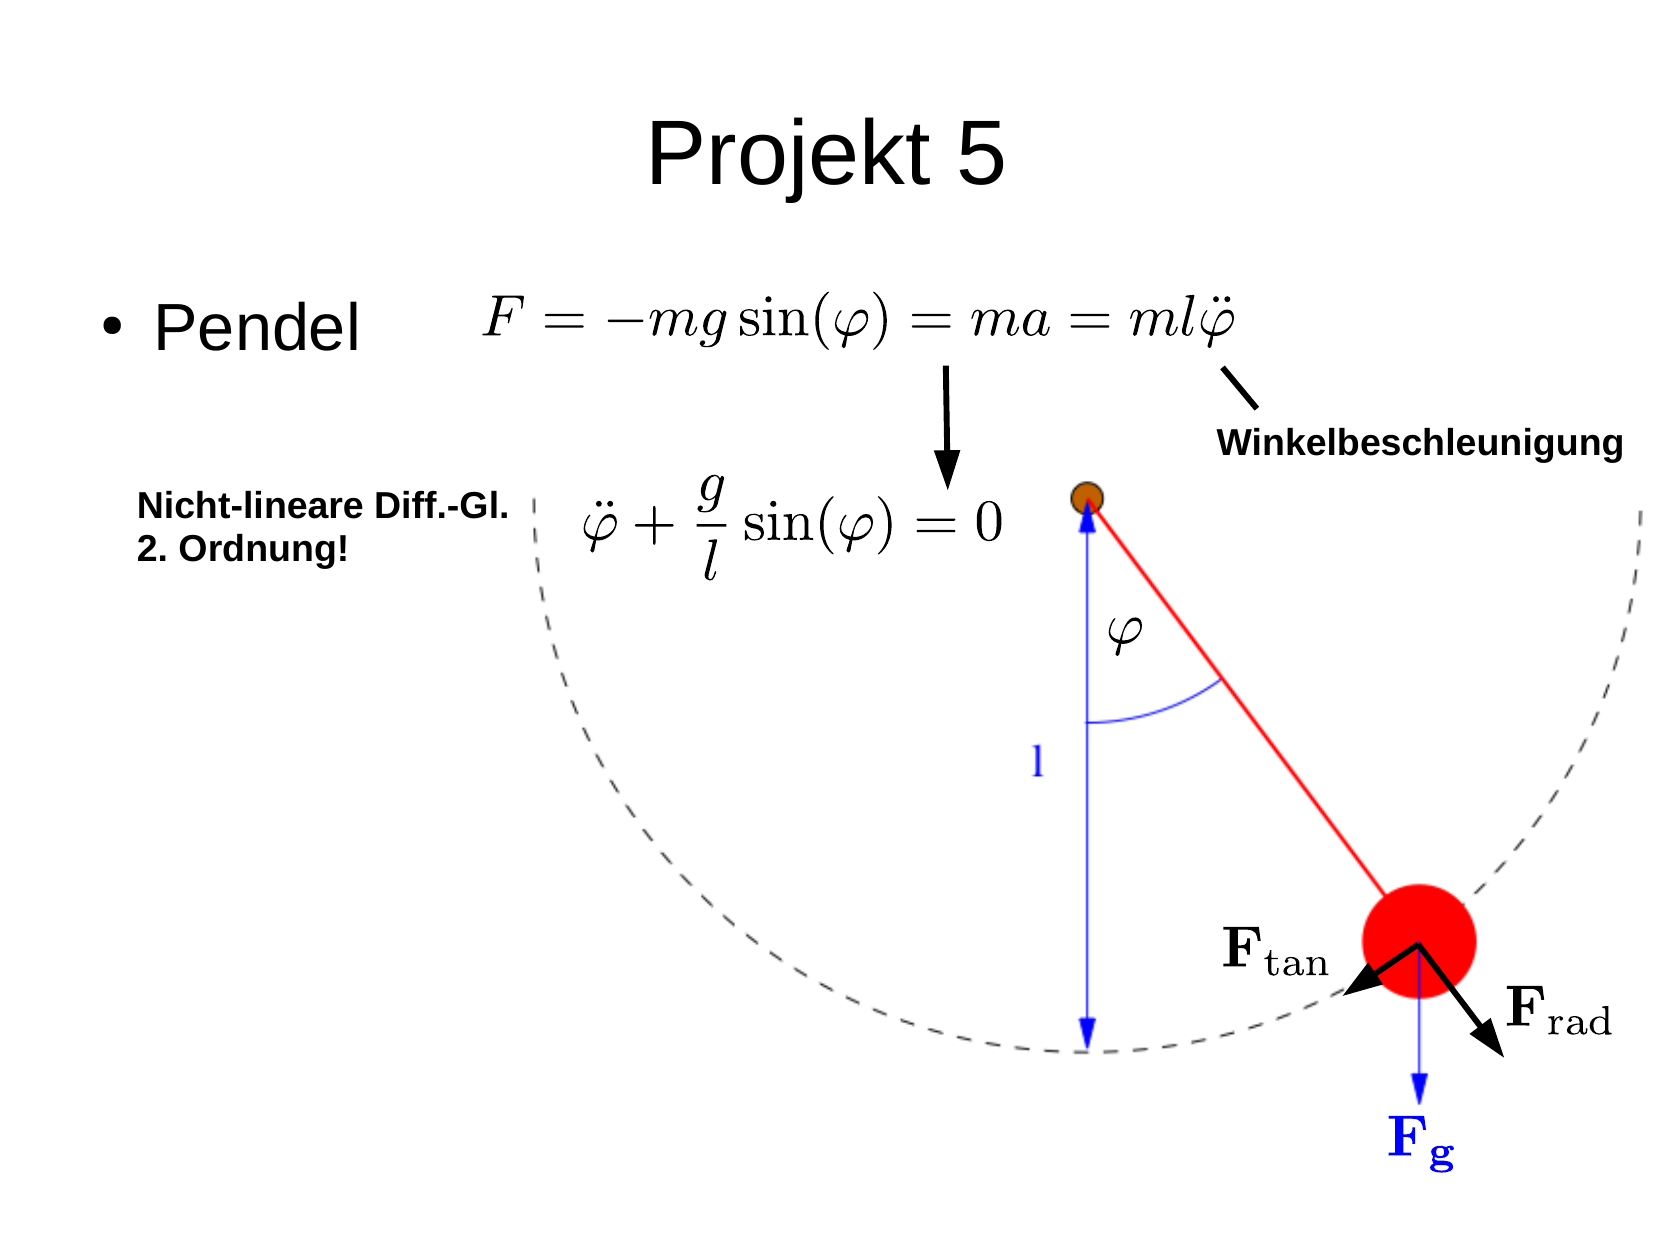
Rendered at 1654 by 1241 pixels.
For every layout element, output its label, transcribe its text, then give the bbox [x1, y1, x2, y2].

text_box Winkelbeschleunigung [1201, 414, 1640, 472]
text_box Nicht-lineare Diff.-Gl. 2. Ordnung! [122, 477, 525, 577]
title Projekt 5 [82, 56, 1571, 250]
text_box [1105, 617, 1161, 688]
text_box [1386, 1115, 1456, 1173]
text_box [1457, 985, 1614, 1078]
text_box [580, 474, 1004, 581]
text_box [480, 291, 1237, 350]
list Pendel [82, 290, 1571, 1094]
picture [532, 478, 1645, 1111]
text_box [1221, 926, 1330, 976]
